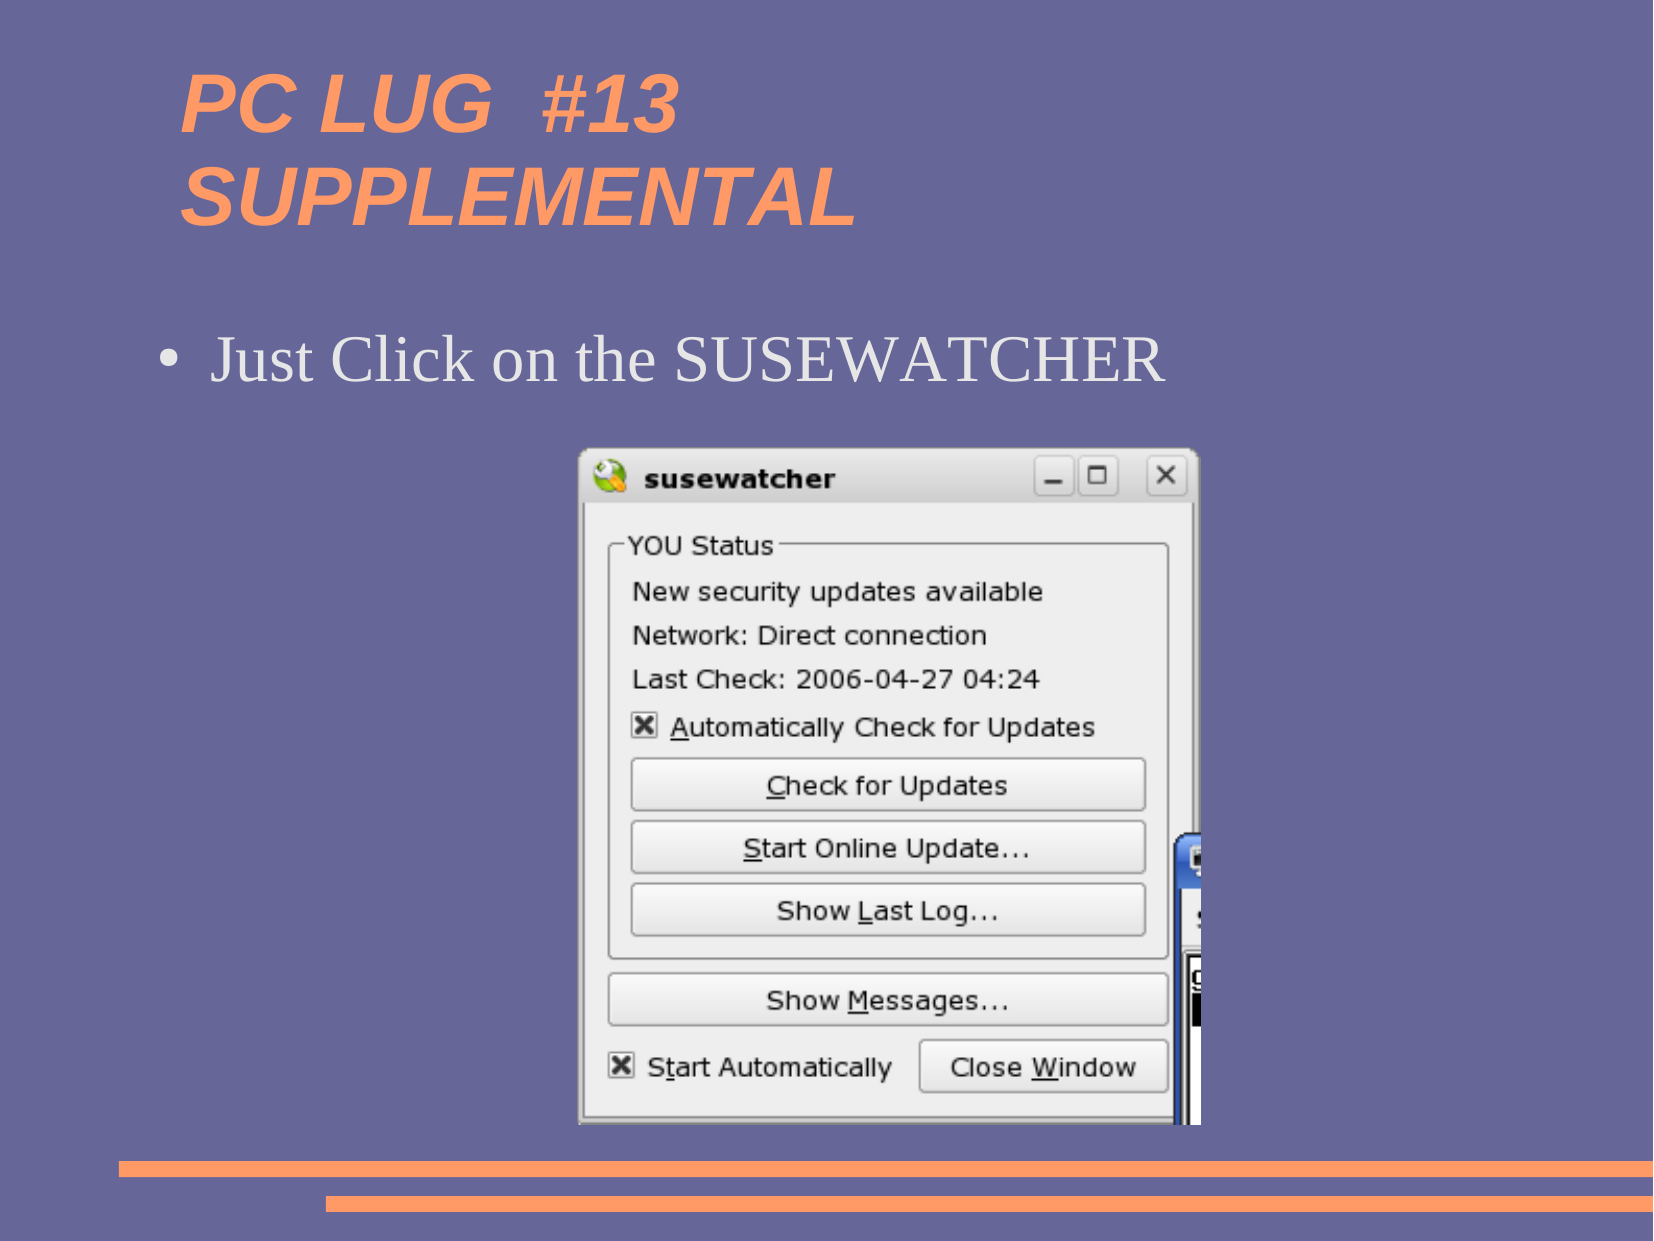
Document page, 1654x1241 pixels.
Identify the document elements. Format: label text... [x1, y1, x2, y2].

title PC LUG #13 SUPPLEMENTAL [121, 46, 1534, 254]
list Just Click on the SUSEWATCHER [121, 322, 1561, 1133]
picture [577, 447, 1201, 1126]
